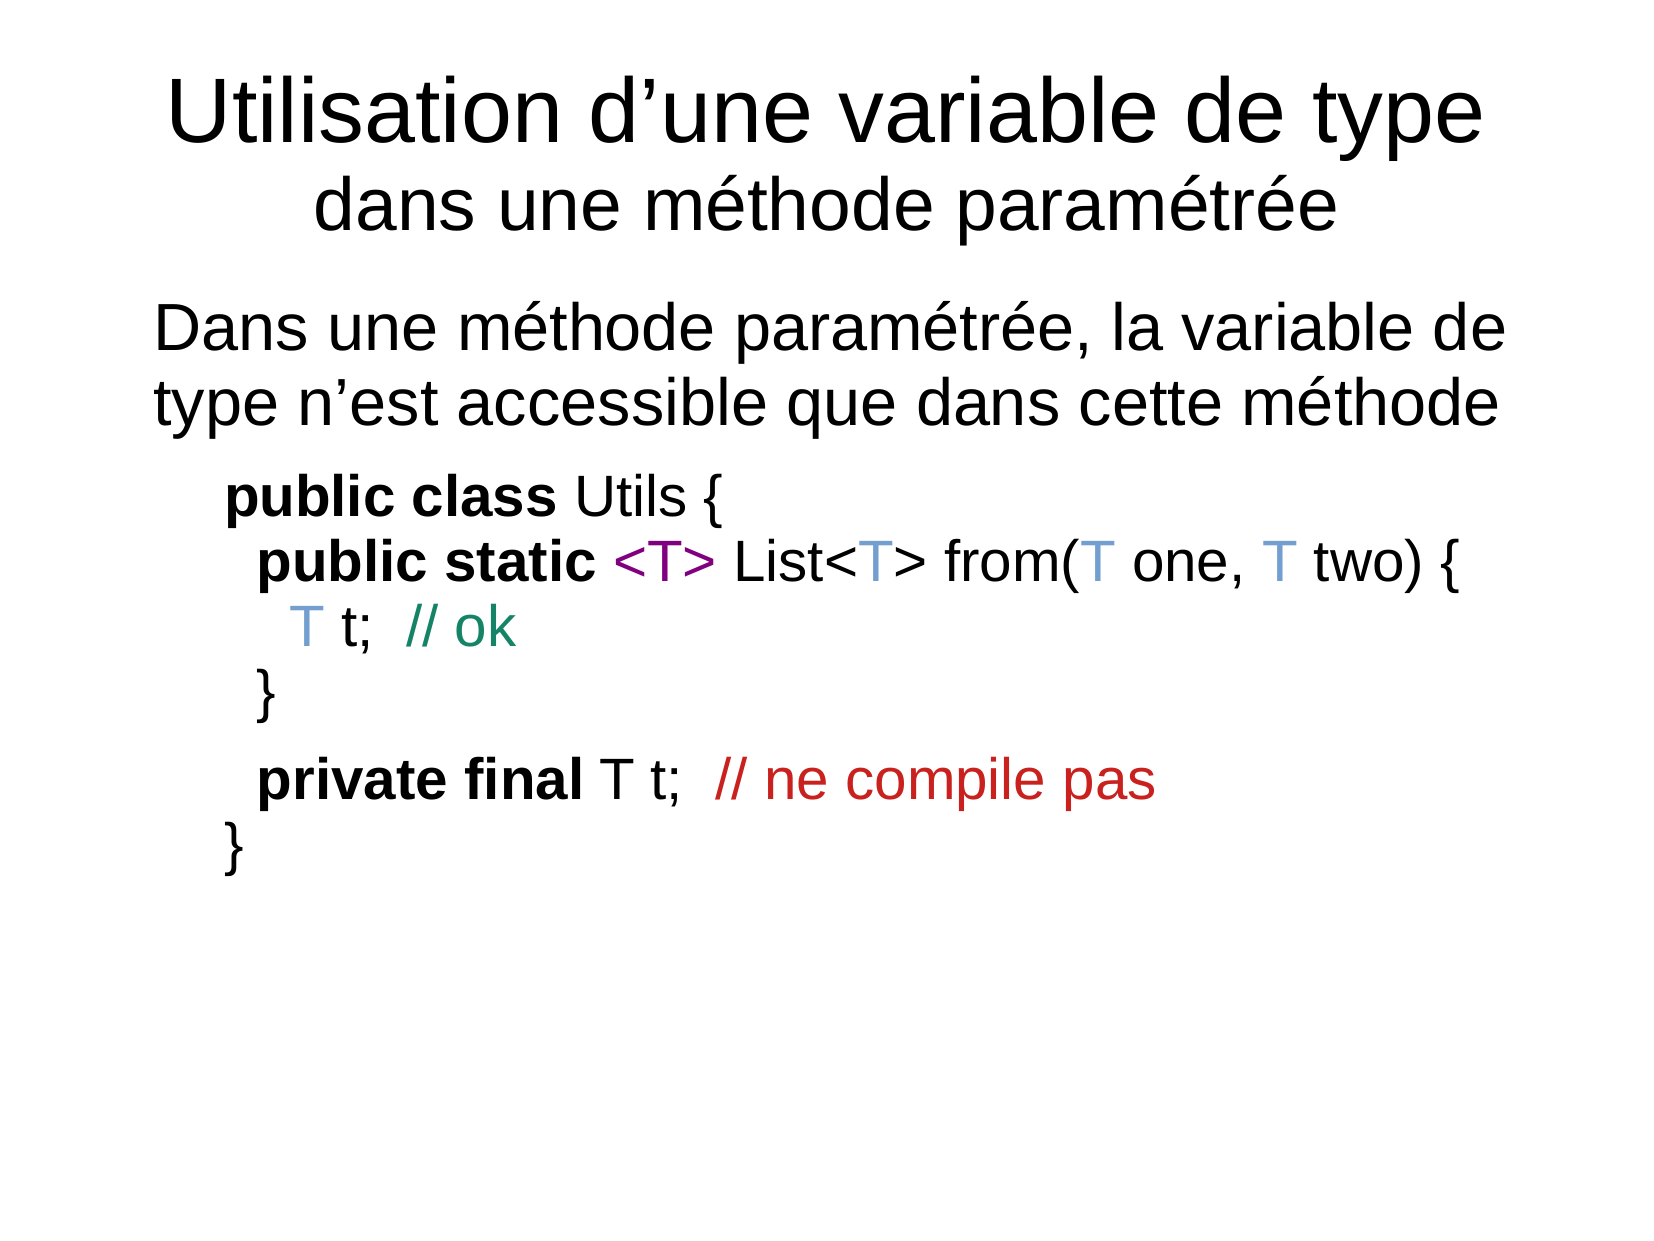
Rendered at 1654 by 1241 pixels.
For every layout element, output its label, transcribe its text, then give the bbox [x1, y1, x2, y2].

title Utilisation d’une variable de type dans une méthode paramétrée [82, 49, 1571, 257]
list Dans une méthode paramétrée, la variable de type n’est accessible que dans cette méthode public class Utils { public static <T> List<T> from(T one, T two) { T t; // ok } private final T t; // ne compile pas } [82, 290, 1571, 1010]
